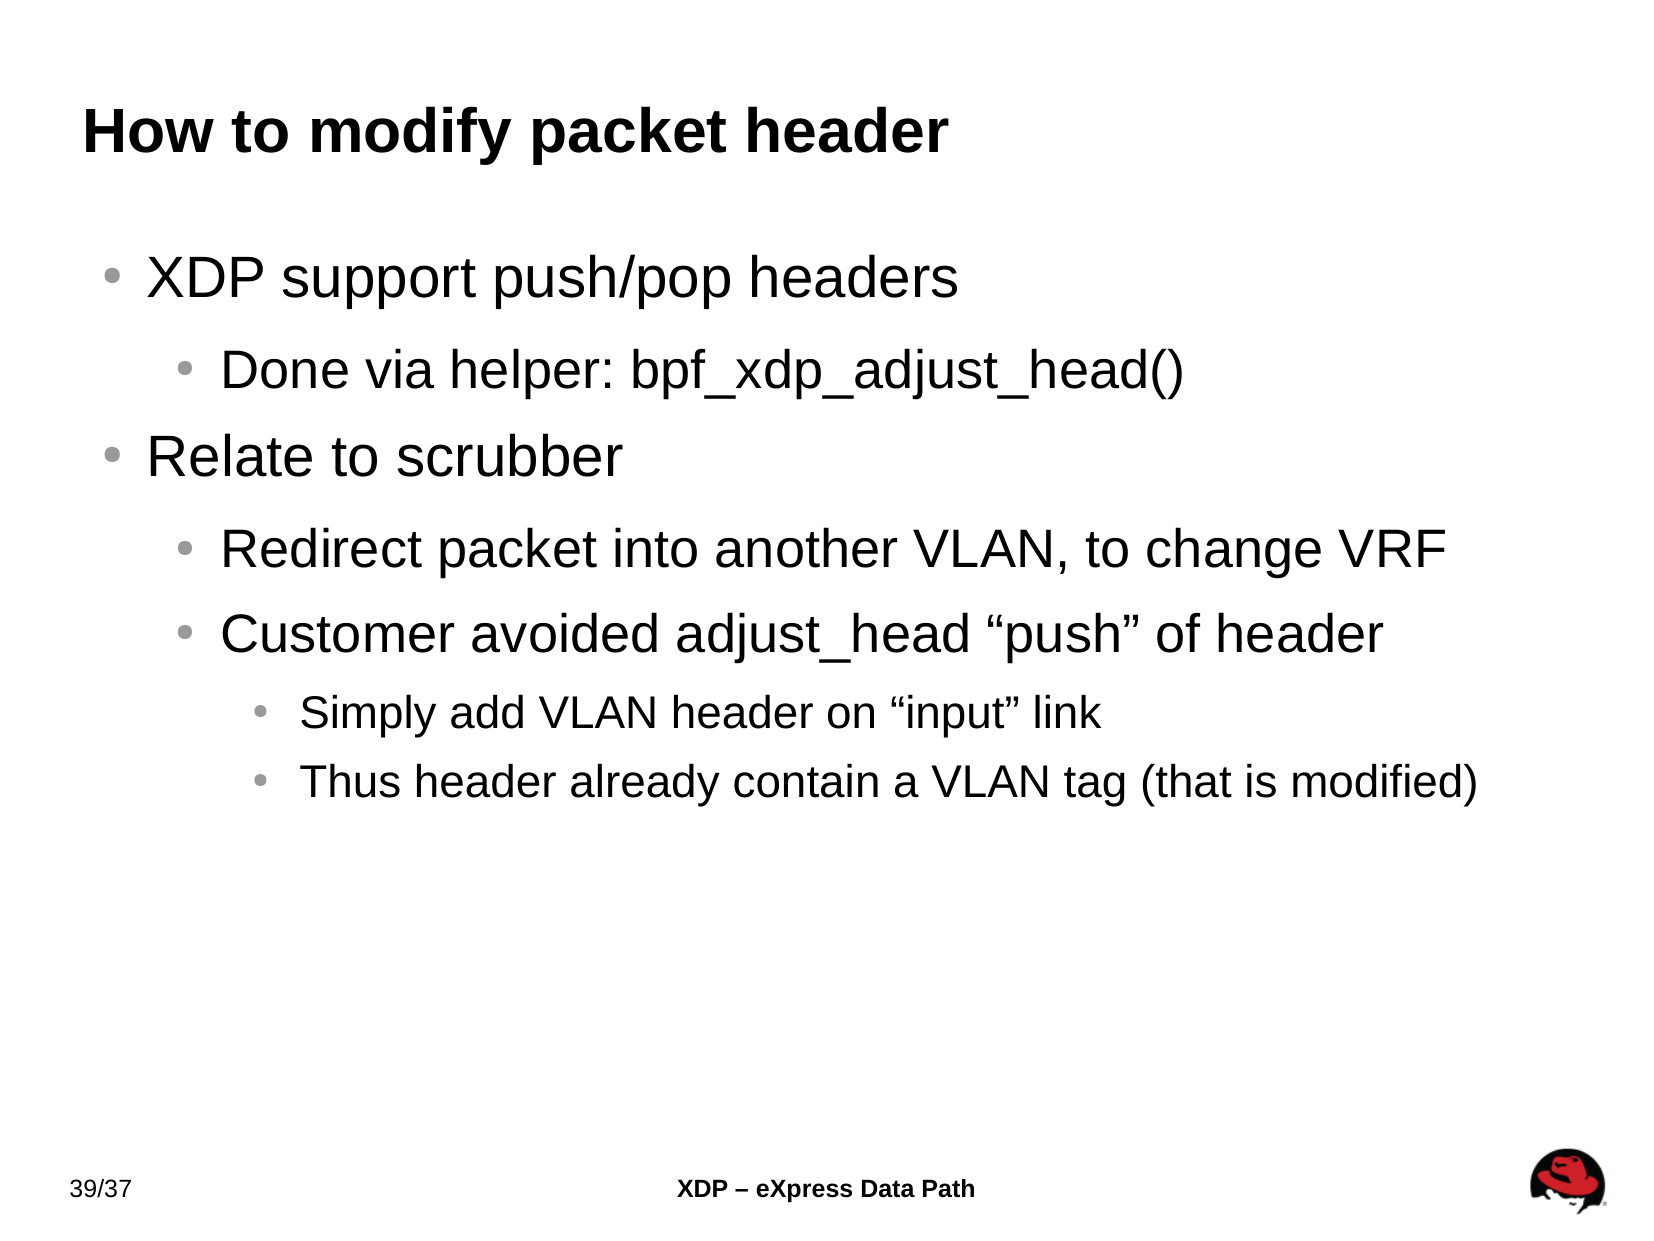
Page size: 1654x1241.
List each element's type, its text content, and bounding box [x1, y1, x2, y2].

picture [1529, 1146, 1613, 1224]
list XDP support push/pop headers Done via helper: bpf_xdp_adjust_head() Relate to scrubber Redirect packet into another VLAN, to change VRF Customer avoided adjust_head “push” of header Simply add VLAN header on “input” link Thus header already contain a VLAN tag (that is modified) [86, 244, 1576, 1039]
title How to modify packet header [82, 37, 1571, 226]
